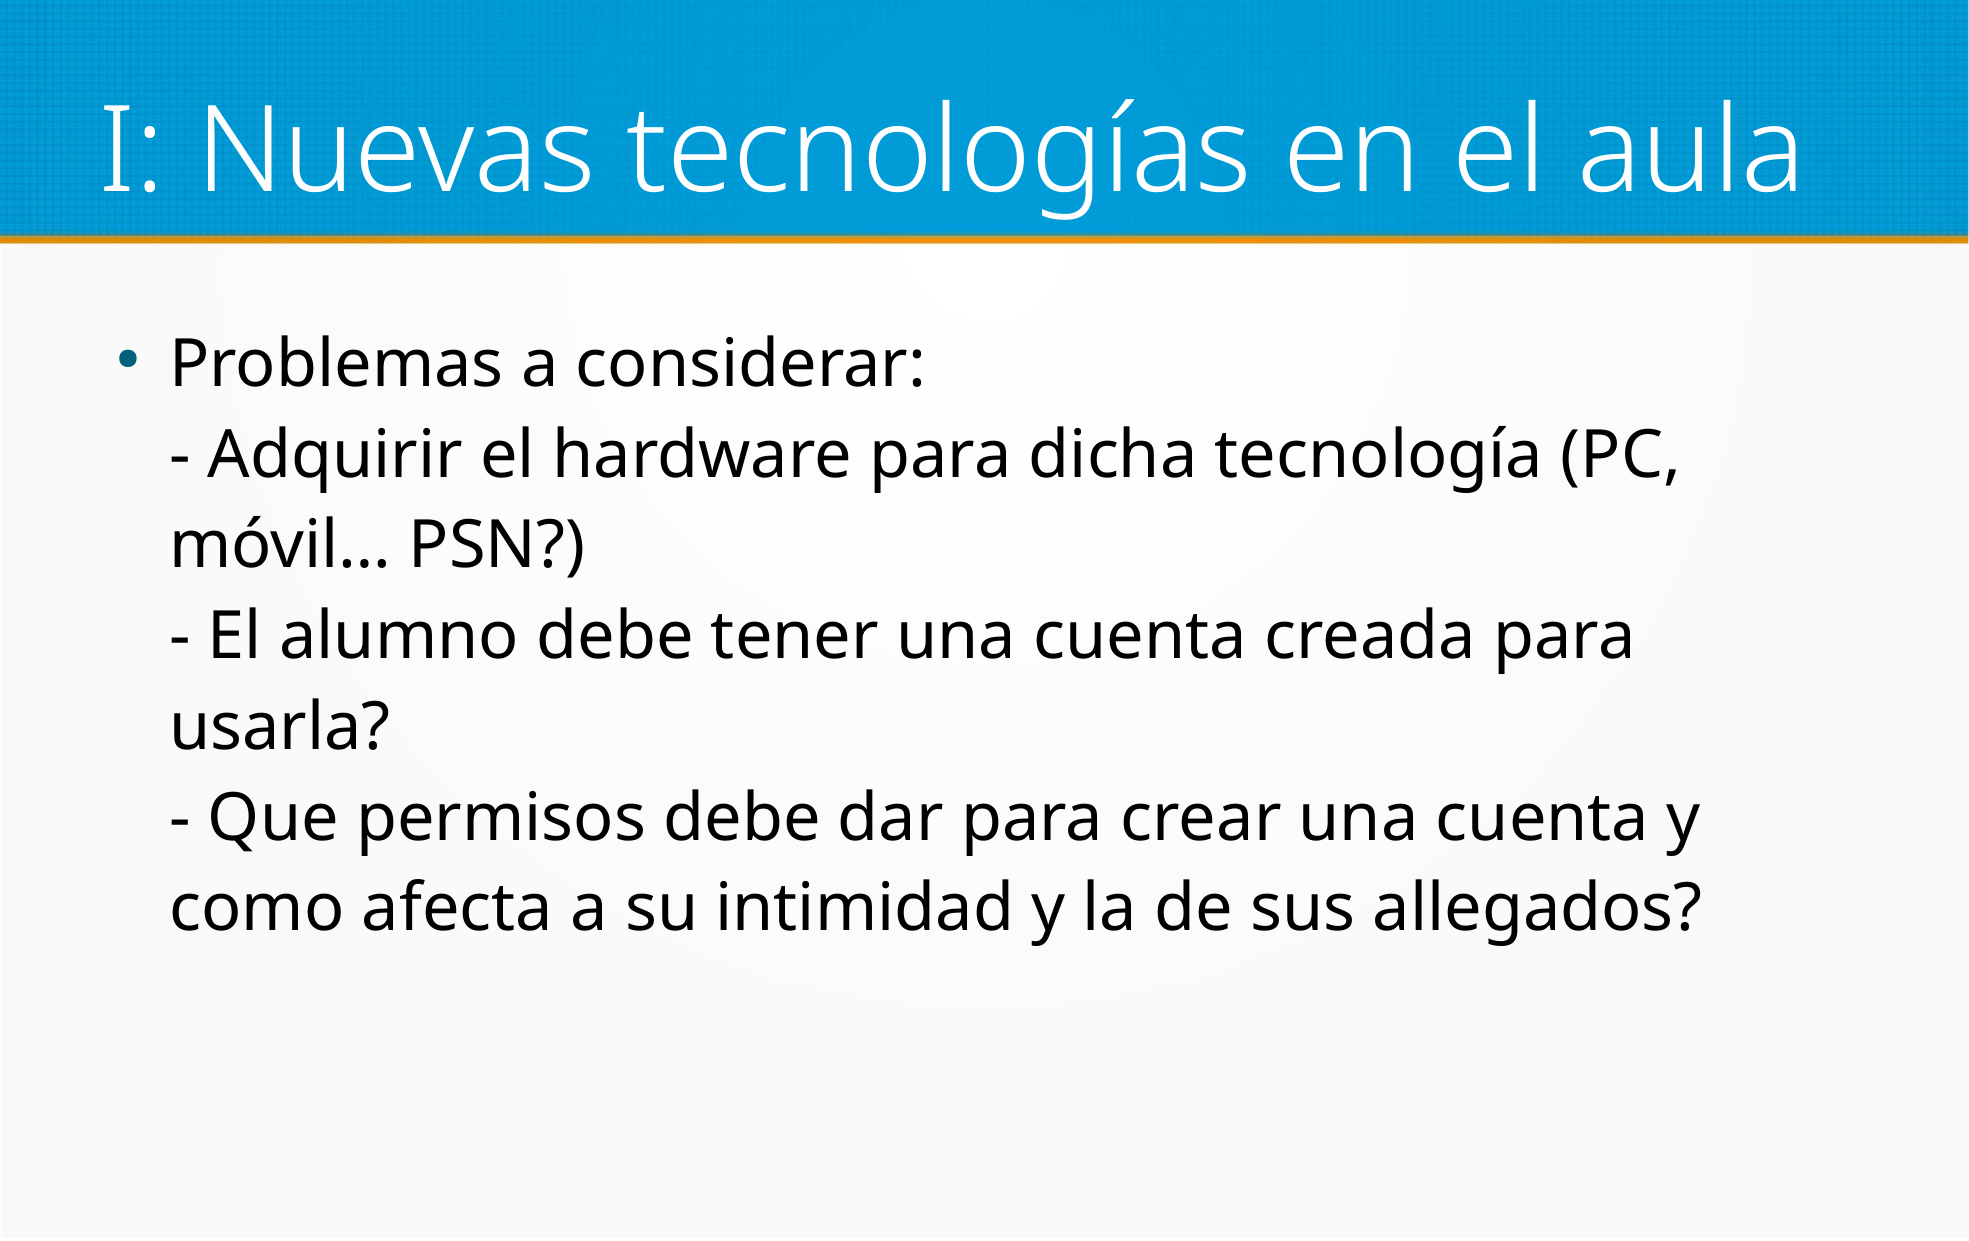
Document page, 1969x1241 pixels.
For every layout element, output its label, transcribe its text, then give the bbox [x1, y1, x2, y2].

title I: Nuevas tecnologías en el aula [98, 19, 1870, 227]
picture [0, 233, 1969, 1241]
list Problemas a considerar: - Adquirir el hardware para dicha tecnología (PC, móvil… PSN?) - El alumno debe tener una cuenta creada para usarla? - Que permisos debe dar para crear una cuenta y como afecta a su intimidad y la de sus allegados? [98, 315, 1861, 1081]
